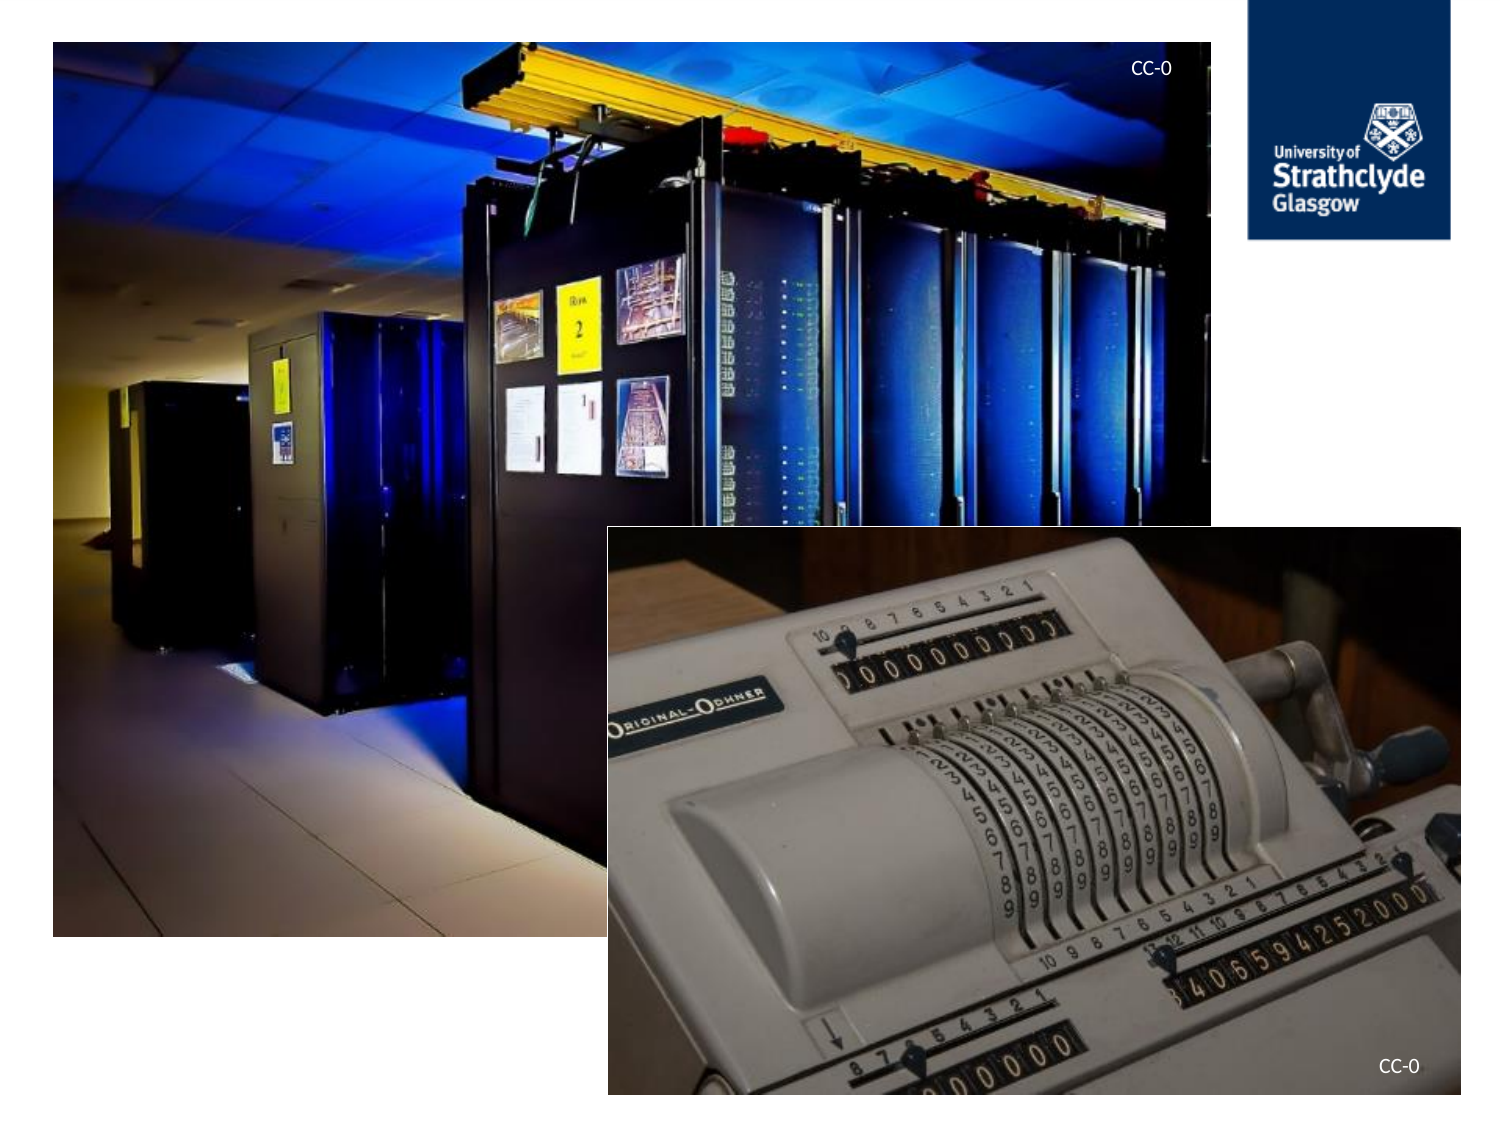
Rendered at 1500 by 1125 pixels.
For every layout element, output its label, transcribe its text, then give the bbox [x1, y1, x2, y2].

picture [608, 527, 1461, 1095]
text_box CC-0 [1364, 1044, 1439, 1088]
text_box CC-0 [1116, 45, 1191, 89]
picture [53, 42, 1211, 937]
